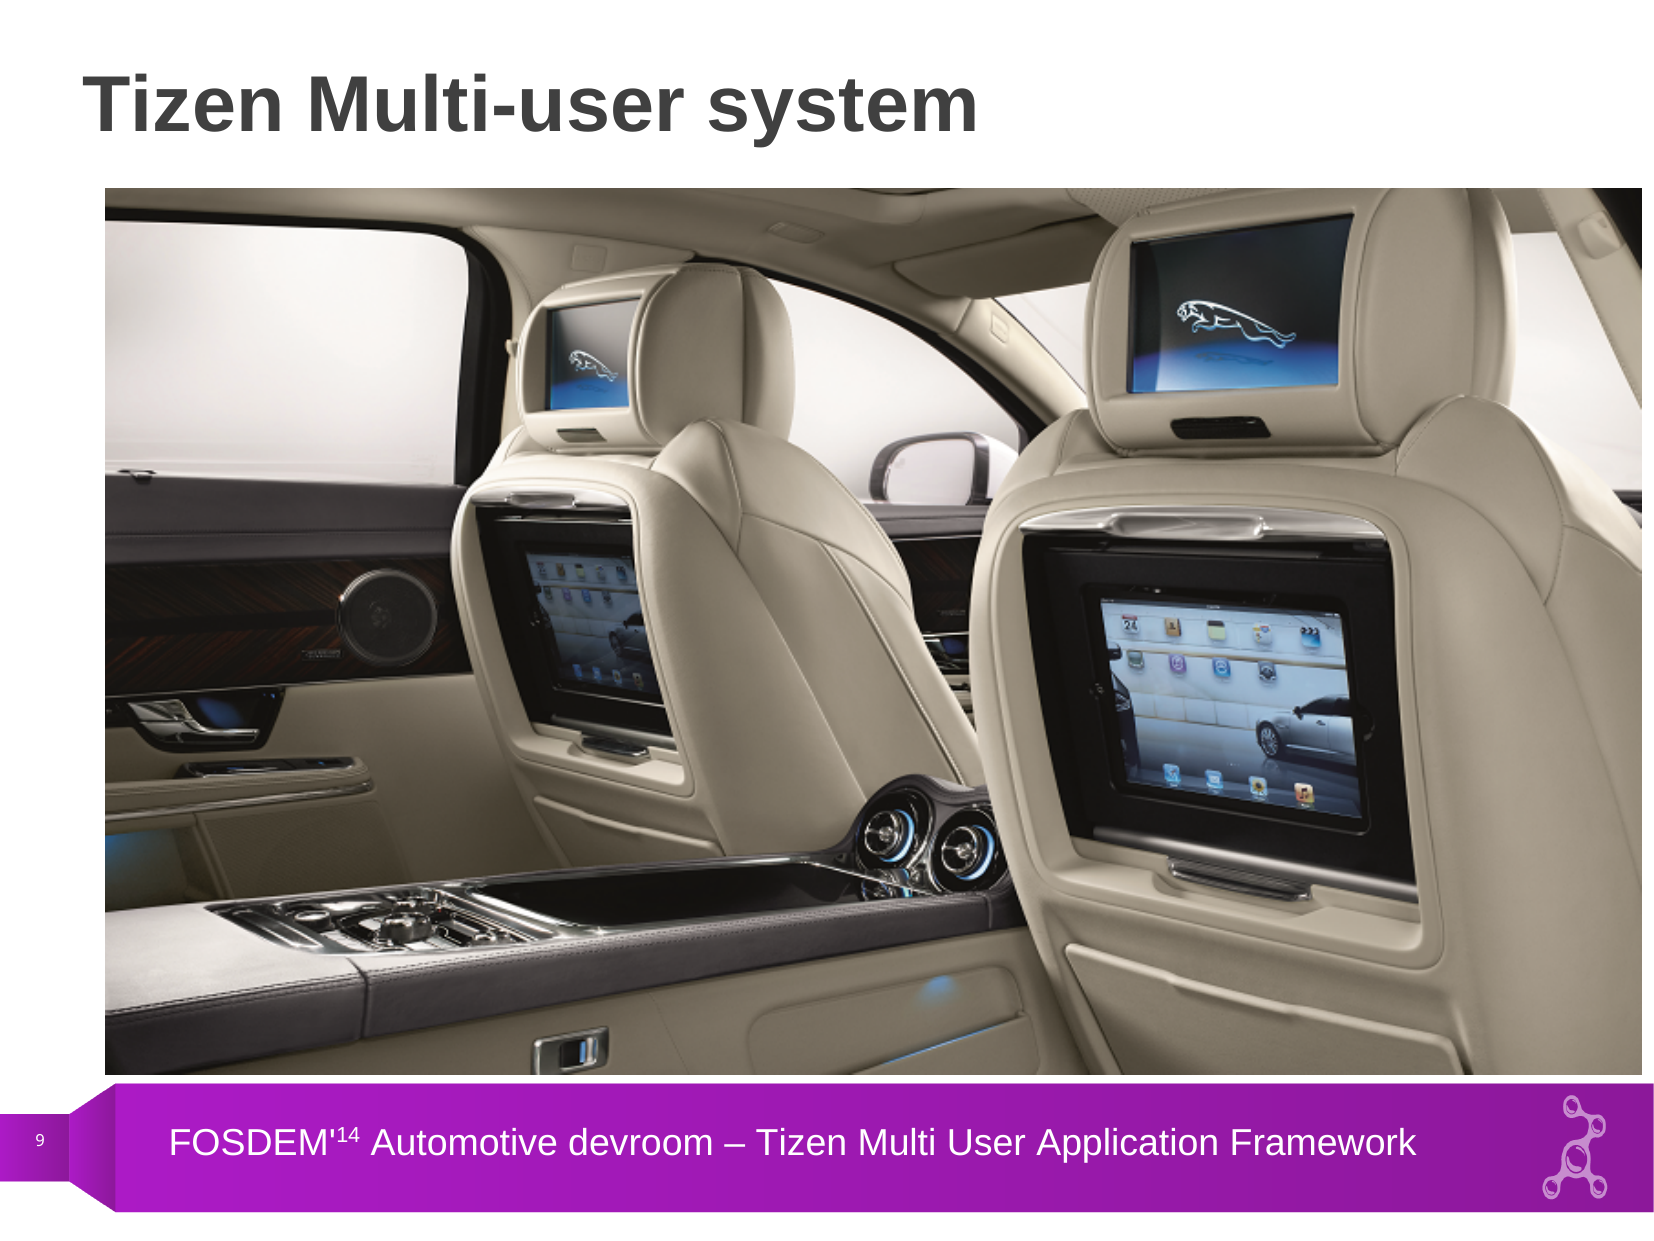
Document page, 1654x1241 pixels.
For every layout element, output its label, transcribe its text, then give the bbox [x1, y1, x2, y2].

picture [0, 0, 1654, 1241]
title Tizen Multi-user system [82, 51, 1571, 213]
